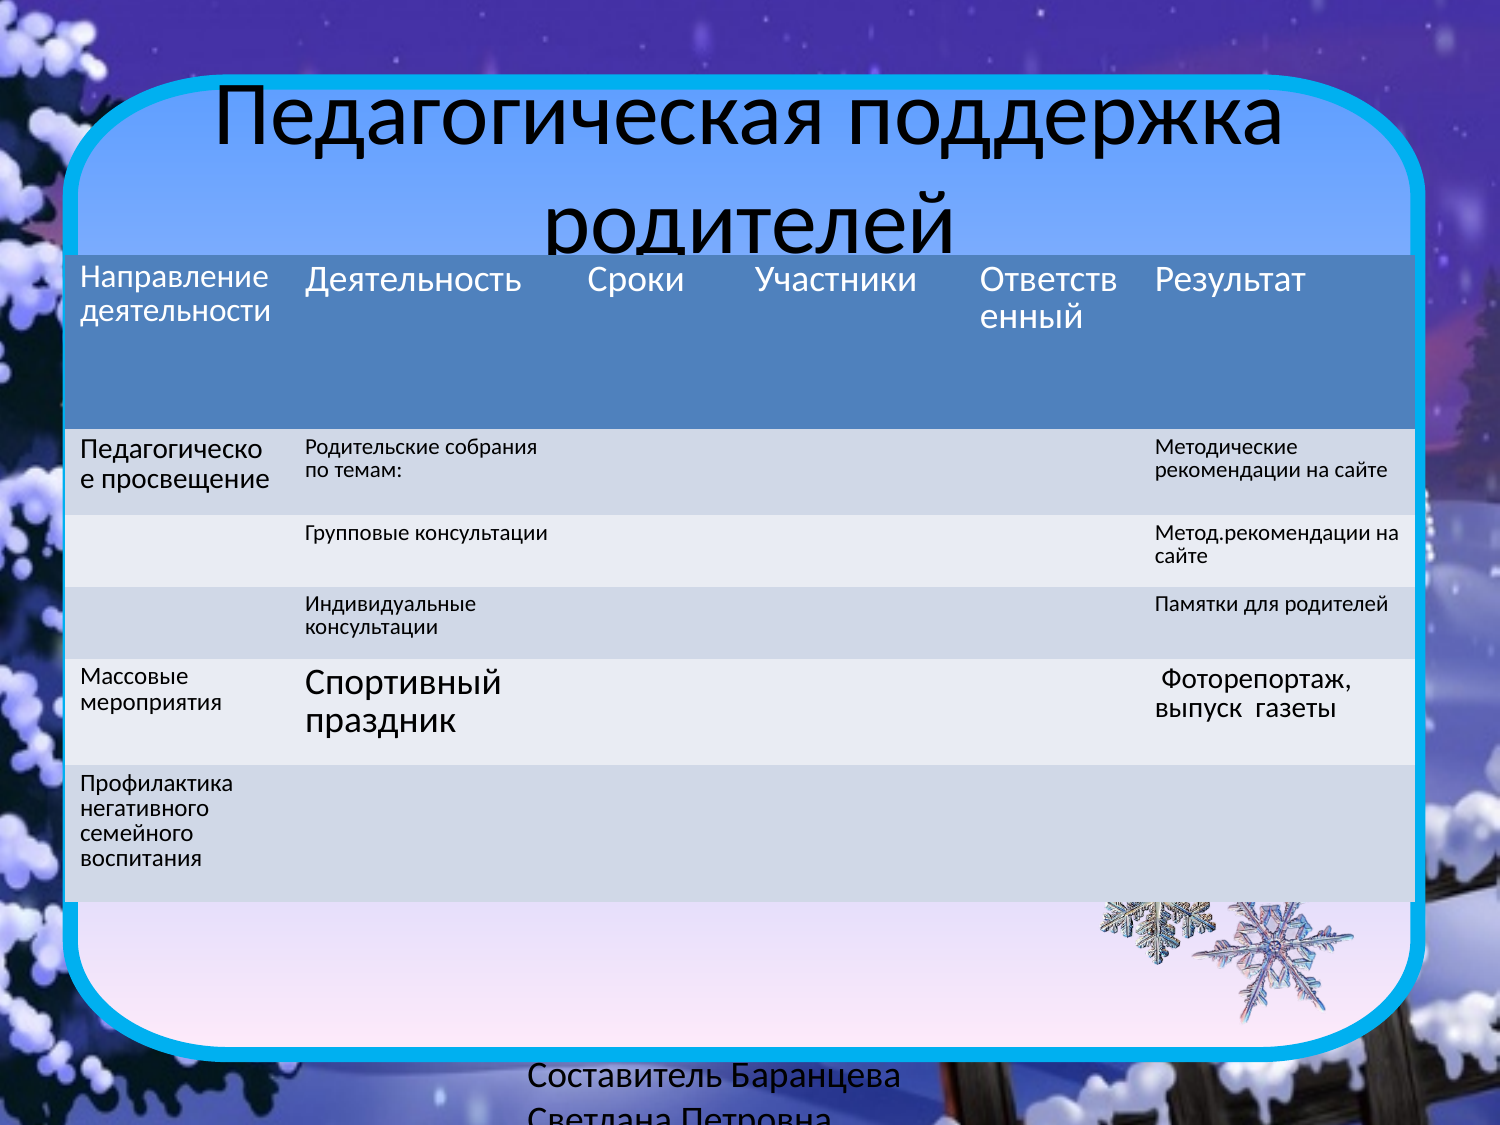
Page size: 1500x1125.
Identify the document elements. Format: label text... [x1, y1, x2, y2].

picture [782, 1116, 789, 1122]
table_cell [965, 587, 1140, 659]
picture [553, 1116, 560, 1122]
table_cell [740, 587, 965, 659]
table_cell [740, 429, 965, 515]
table_cell Памятки для родителей [1140, 587, 1415, 659]
table_cell [965, 765, 1140, 902]
table_cell [573, 429, 740, 515]
table_cell Фоторепортаж, выпуск газеты [1140, 659, 1415, 765]
table_cell [740, 515, 965, 587]
picture [570, 1116, 579, 1121]
footer Составитель Баранцева Светлана Петровна [512, 1042, 988, 1103]
table_cell [573, 515, 740, 587]
picture [708, 1116, 717, 1121]
table_cell [65, 587, 290, 659]
picture [604, 1117, 610, 1125]
table_cell [965, 515, 1140, 587]
table_header Деятельность [290, 255, 573, 429]
table_cell [573, 765, 740, 902]
table_cell [573, 587, 740, 659]
table_header Направление деятельности [65, 255, 290, 429]
table_cell [1140, 765, 1415, 902]
table_cell Индивидуальные консультации [290, 587, 573, 659]
table_cell Групповые консультации [290, 515, 573, 587]
table_cell Педагогическое просвещение [65, 429, 290, 515]
picture [761, 1116, 771, 1125]
table_cell Методические рекомендации на сайте [1140, 429, 1415, 515]
table_header Сроки [573, 255, 740, 429]
table_cell [740, 659, 965, 765]
table_cell Массовые мероприятия [65, 659, 290, 765]
table_cell [740, 765, 965, 902]
table_cell [965, 429, 1140, 515]
picture [742, 1116, 751, 1125]
picture [686, 1111, 697, 1125]
table_header Результат [1140, 255, 1415, 429]
table_cell Профилактика негативного семейного воспитания [65, 765, 290, 902]
table_cell Метод.рекомендации на сайте [1140, 515, 1415, 587]
table_cell [573, 659, 740, 765]
table_cell Спортивный праздник [290, 659, 573, 765]
table_cell Родительские собрания по темам: [290, 429, 573, 515]
table_cell [65, 515, 290, 587]
title Педагогическая поддержка родителей [75, 45, 1425, 233]
table_cell [965, 659, 1140, 765]
table_header Ответственный [965, 255, 1140, 429]
table_cell [290, 765, 573, 902]
table_header Участники [740, 255, 965, 429]
picture [0, 0, 1500, 1125]
